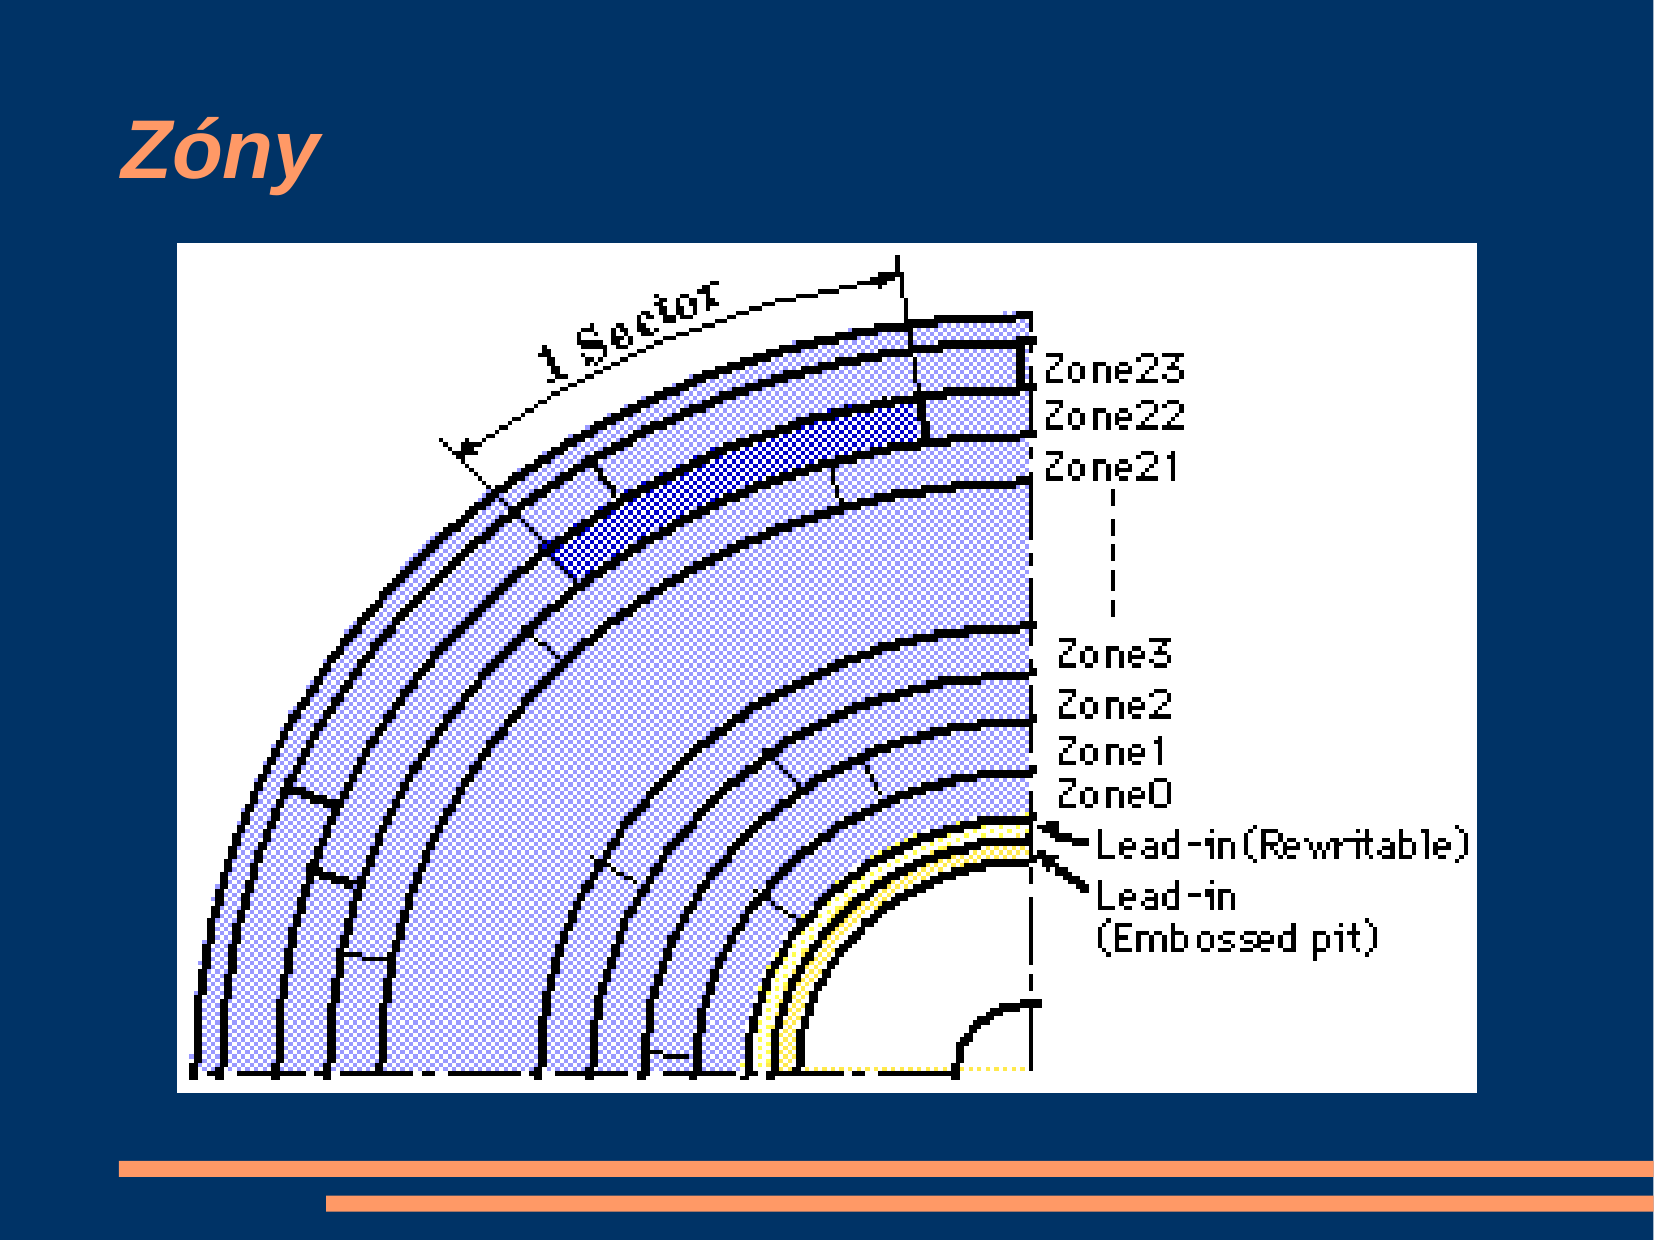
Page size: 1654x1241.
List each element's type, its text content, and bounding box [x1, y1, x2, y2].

title Zóny [121, 46, 1534, 254]
picture [177, 243, 1477, 1093]
